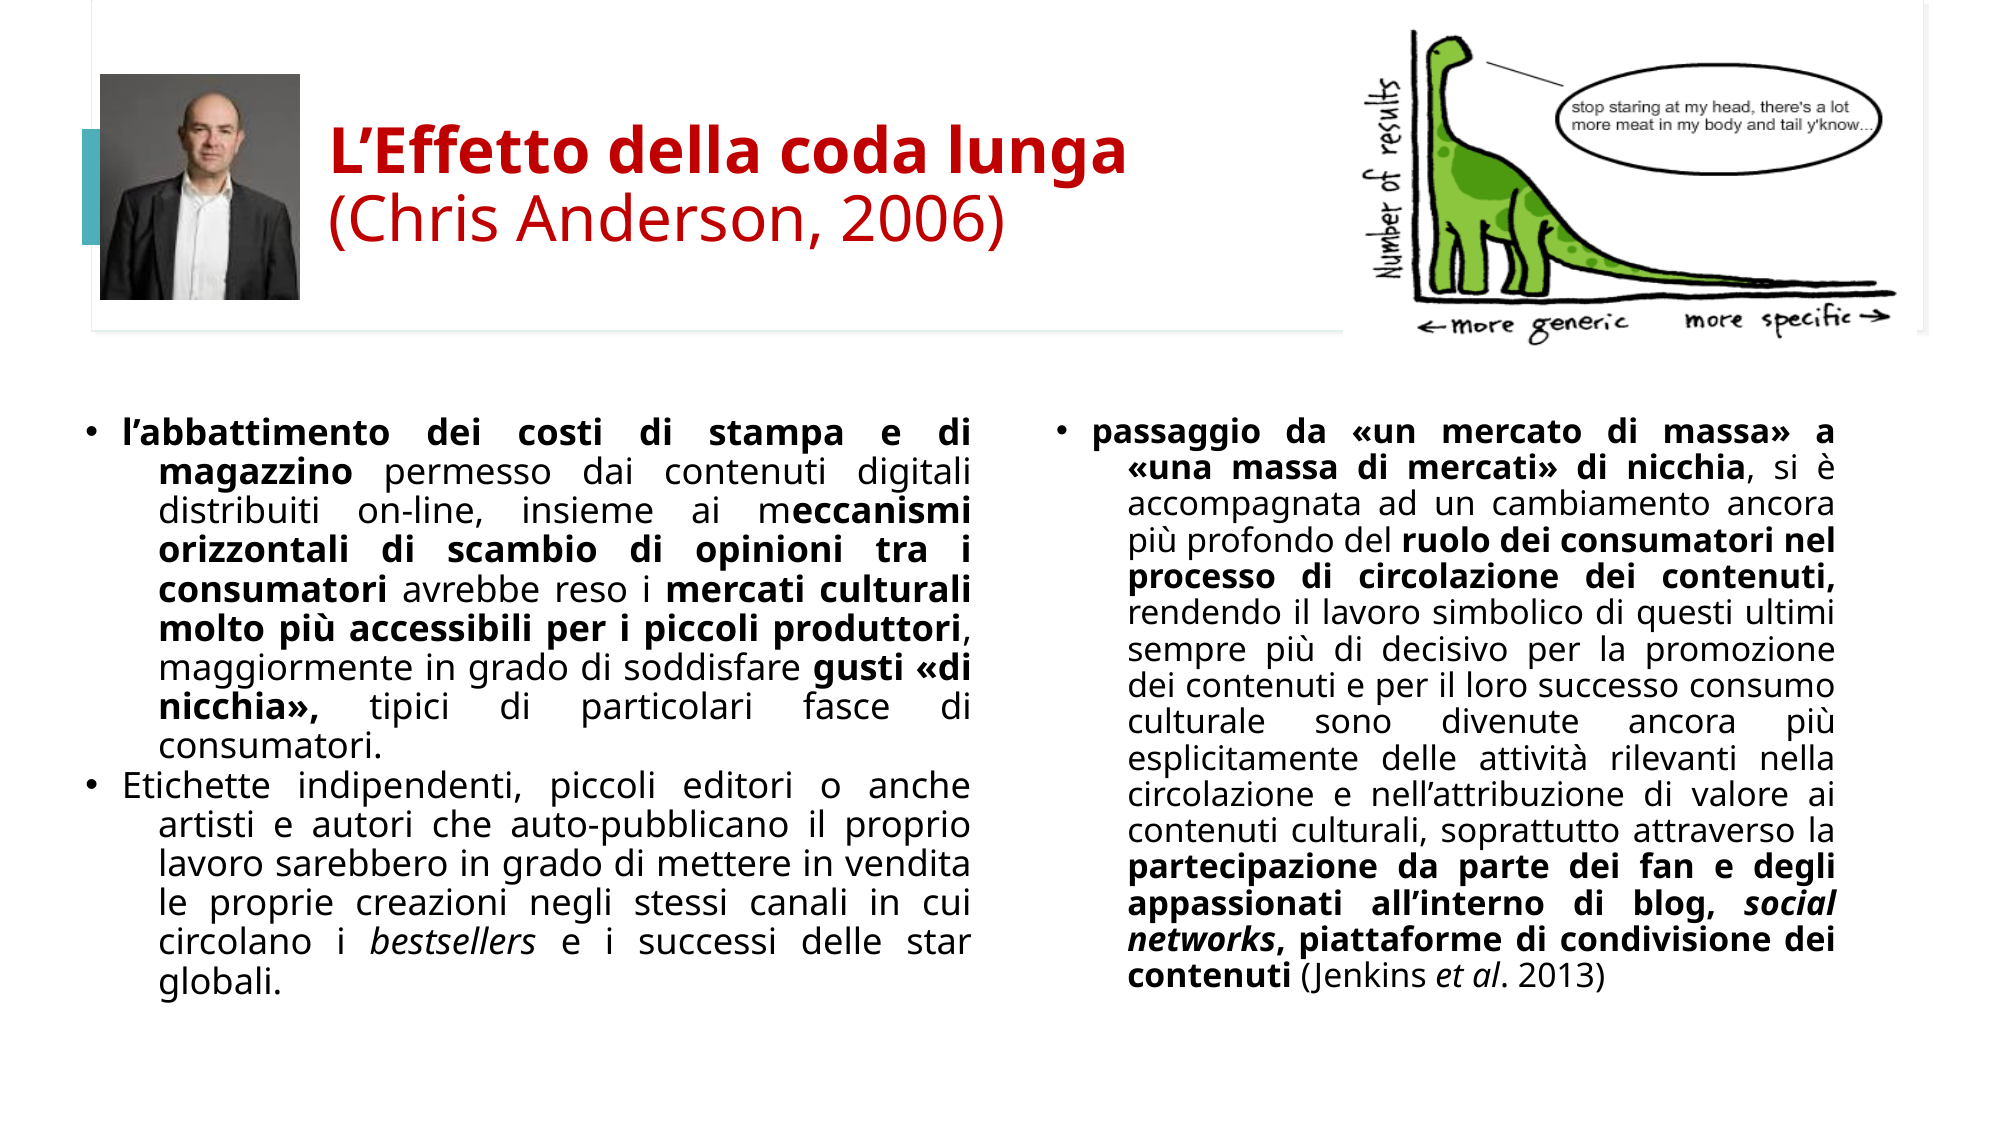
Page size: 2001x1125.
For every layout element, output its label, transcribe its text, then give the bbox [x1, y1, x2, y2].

picture [100, 74, 300, 300]
title L’Effetto della coda lunga (Chris Anderson, 2006) [308, 90, 1166, 284]
list l’abbattimento dei costi di stampa e di magazzino permesso dai contenuti digitali distribuiti on-line, insieme ai meccanismi orizzontali di scambio di opinioni tra i consumatori avrebbe reso i mercati culturali molto più accessibili per i piccoli produttori, maggiormente in grado di soddisfare gusti «di nicchia», tipici di particolari fasce di consumatori. Etichette indipendenti, piccoli editori o anche artisti e autori che auto-pubblicano il proprio lavoro sarebbero in grado di mettere in vendita le proprie creazioni negli stessi canali in cui circolano i bestsellers e i successi delle star globali. [70, 406, 994, 1013]
list passaggio da «un mercato di massa» a «una massa di mercati» di nicchia, si è accompagnata ad un cambiamento ancora più profondo del ruolo dei consumatori nel processo di circolazione dei contenuti, rendendo il lavoro simbolico di questi ultimi sempre più di decisivo per la promozione dei contenuti e per il loro successo consumo culturale sono divenute ancora più esplicitamente delle attività rilevanti nella circolazione e nell’attribuzione di valore ai contenuti culturali, soprattutto attraverso la partecipazione da parte dei fan e degli appassionati all’interno di blog, social networks, piattaforme di condivisione dei contenuti (Jenkins et al. 2013) [1041, 406, 1852, 1013]
picture [1343, 10, 1917, 363]
